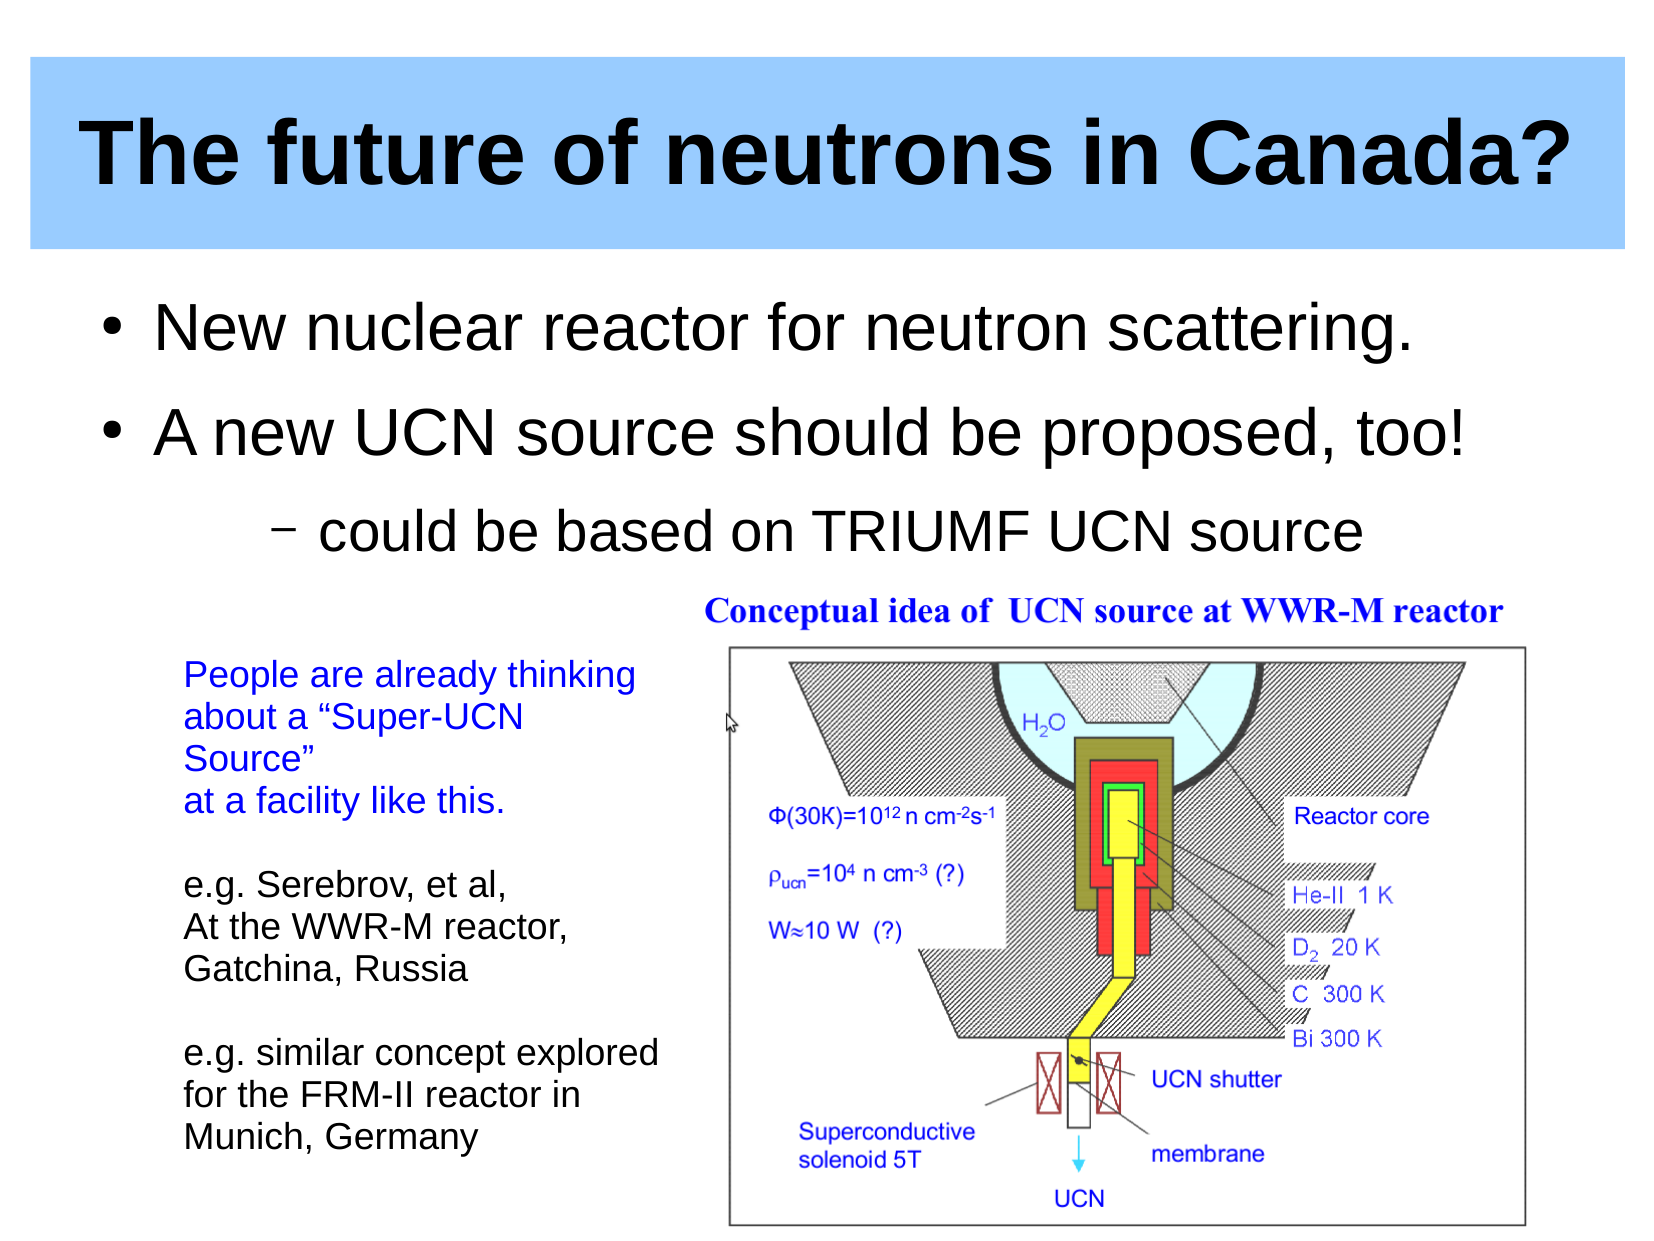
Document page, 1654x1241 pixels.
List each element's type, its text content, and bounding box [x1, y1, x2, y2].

list New nuclear reactor for neutron scattering. A new UCN source should be proposed, too! could be based on TRIUMF UCN source [82, 290, 1571, 1094]
picture [696, 590, 1528, 1233]
title The future of neutrons in Canada? [30, 56, 1625, 250]
text_box People are already thinking about a “Super-UCN Source” at a facility like this. e.g. Serebrov, et al, At the WWR-M reactor, Gatchina, Russia e.g. similar concept explored for the FRM-II reactor in Munich, Germany [168, 646, 680, 1173]
